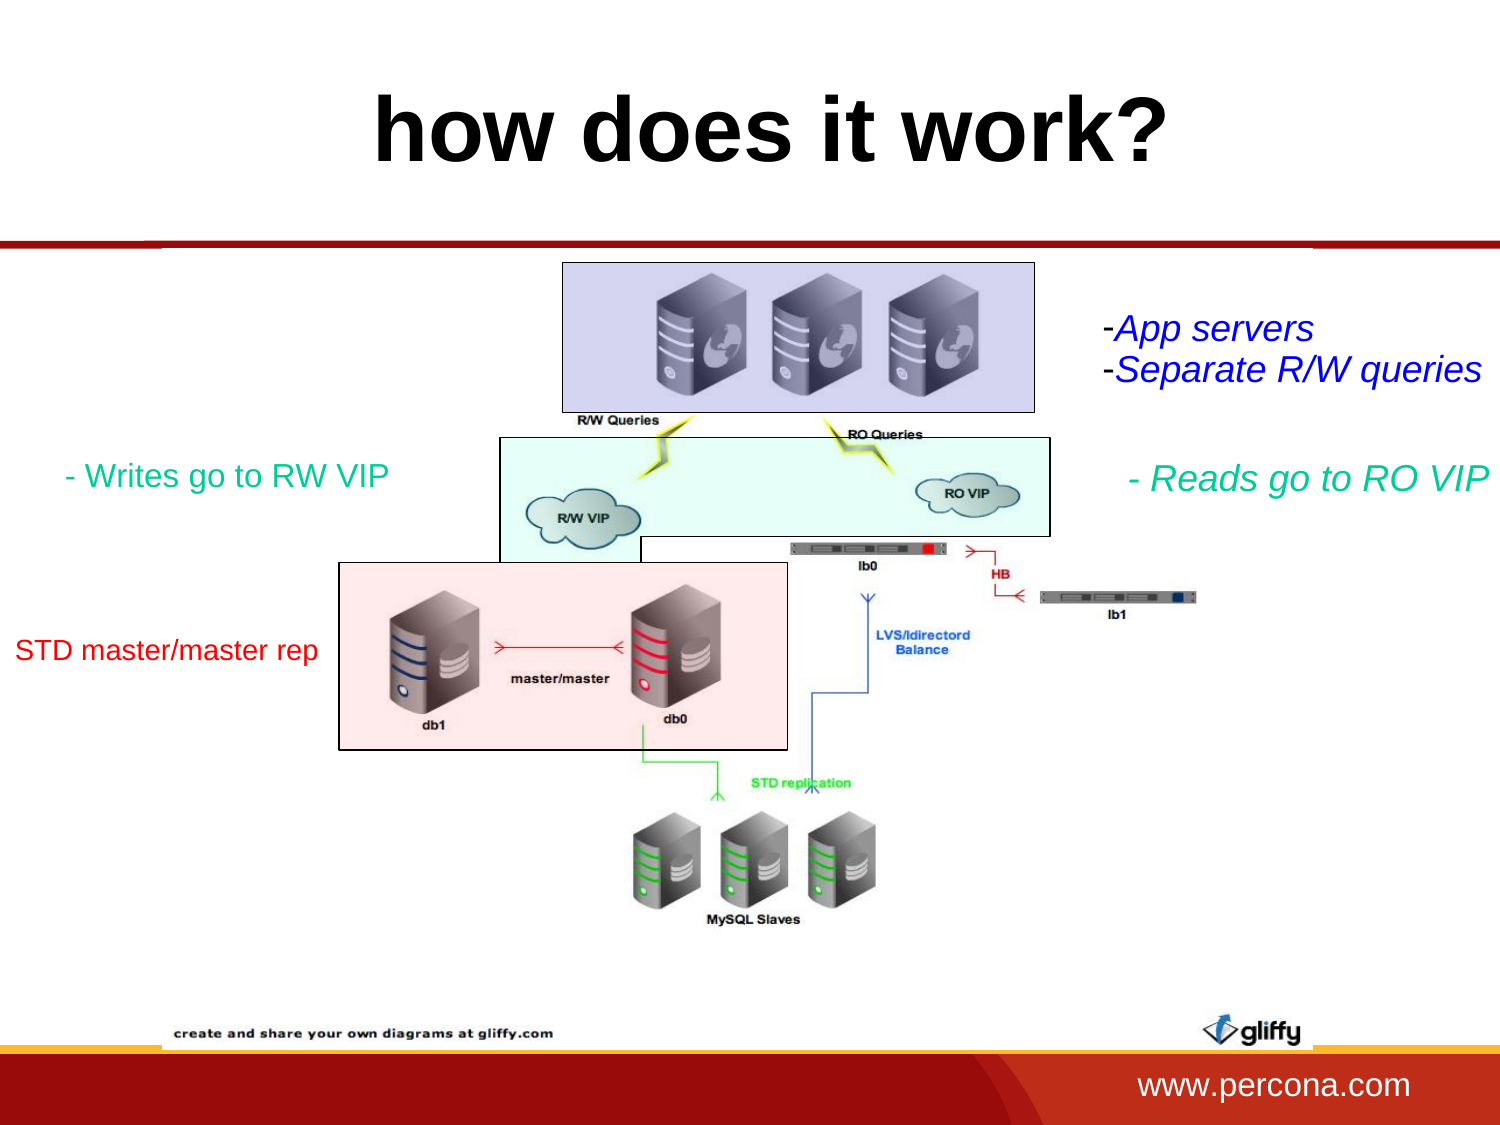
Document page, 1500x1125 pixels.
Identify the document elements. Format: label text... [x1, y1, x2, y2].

text_box STD master/master rep [0, 627, 351, 676]
text_box - Reads go to RO VIP [1112, 449, 1500, 508]
text_box App servers Separate R/W queries [1087, 299, 1500, 400]
title how does it work? [41, 6, 1471, 243]
text_box [162, 248, 1313, 1051]
text_box - Writes go to RW VIP [49, 449, 451, 503]
